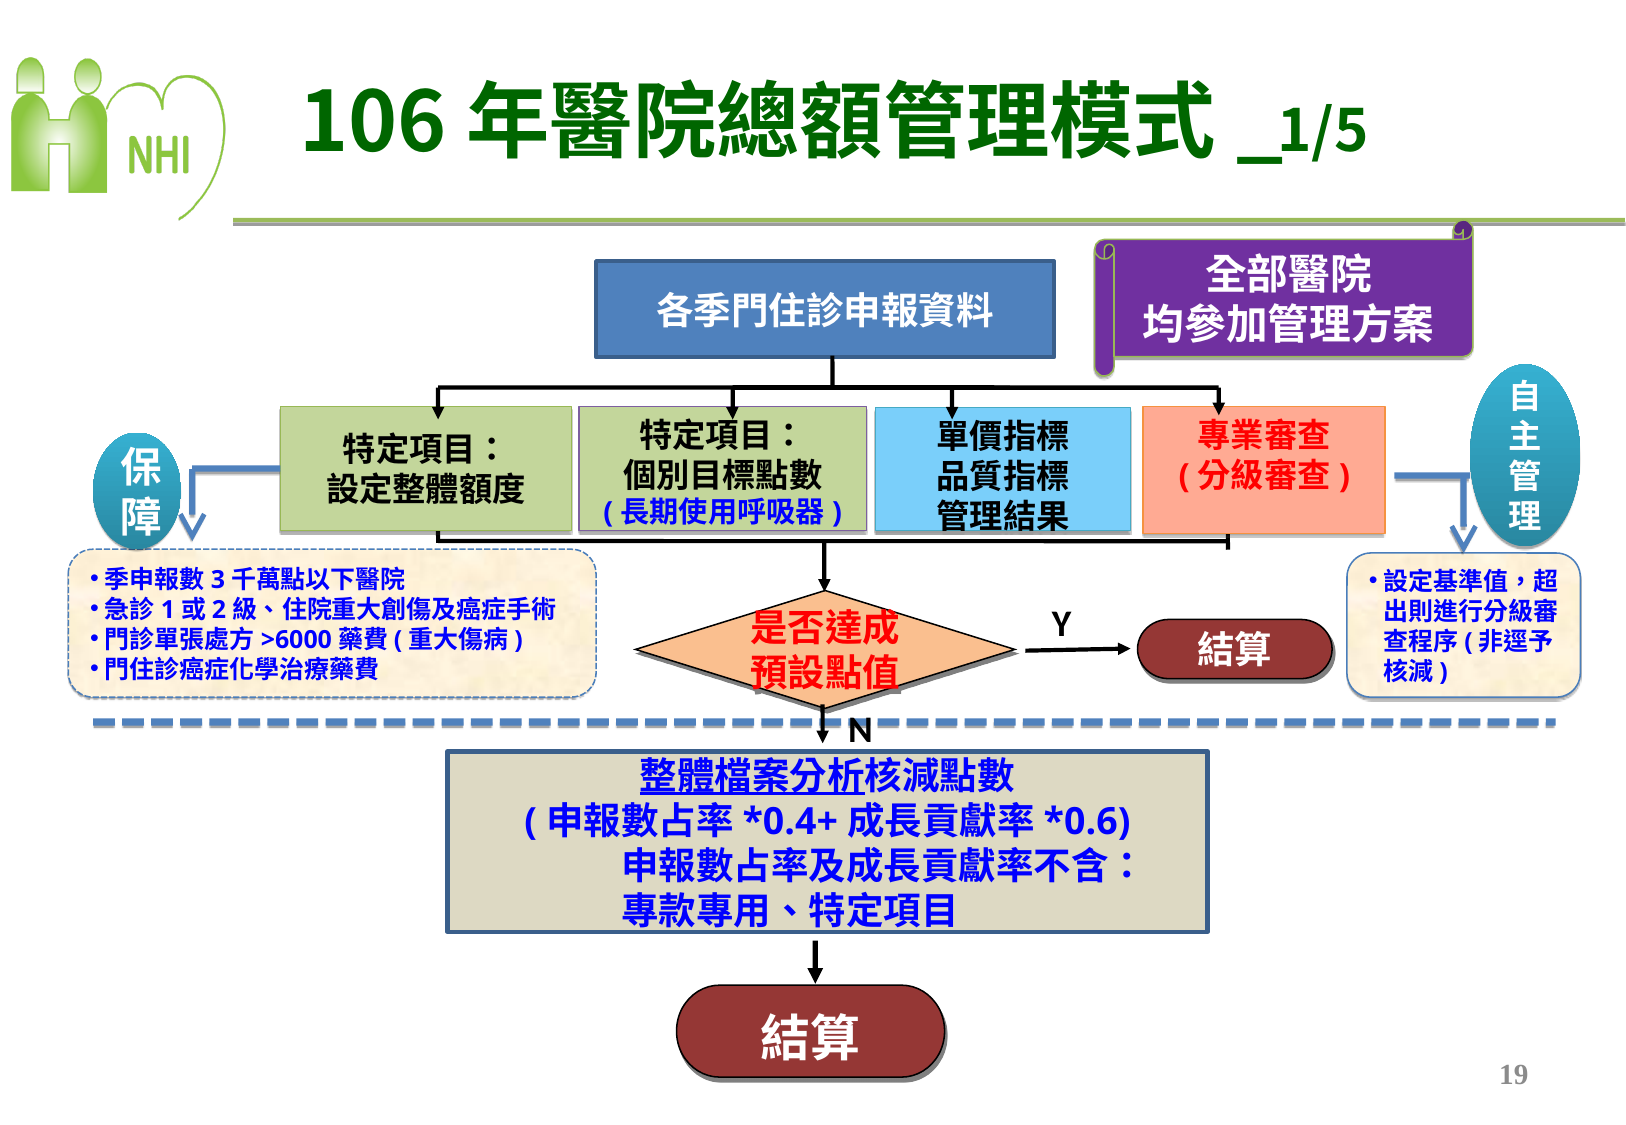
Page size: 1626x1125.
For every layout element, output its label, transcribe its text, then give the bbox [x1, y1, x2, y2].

text_box 各季門住診申報資料 [596, 261, 1054, 357]
text_box Y [1037, 591, 1153, 634]
text_box N [854, 726, 867, 742]
text_box 保障 [93, 432, 182, 550]
text_box 設定基準值，超出則進行分級審查程序(非逕予核減) [1346, 552, 1581, 698]
text_box 特定項目： 個別目標點數 (長期使用呼吸器) [579, 406, 867, 530]
text_box 全部醫院 均參加管理方案 [1094, 232, 1473, 377]
text_box 整體檔案分析核減點數 (申報數占率*0.4+成長貢獻率*0.6) 申報數占率及成長貢獻率不含： 專款專用、特定項目 [447, 751, 1208, 932]
text_box 專業審查 (分級審查) [1143, 407, 1385, 534]
slide_number <編號> [1164, 1042, 1544, 1103]
text_box 是否達成 預設點值 [635, 590, 1015, 709]
text_box 結算 [676, 985, 945, 1078]
text_box N [833, 697, 953, 742]
text_box 季申報數3千萬點以下醫院 急診1或2級、住院重大創傷及癌症手術 門診單張處方>6000藥費(重大傷病) 門住診癌症化學治療藥費 [68, 549, 597, 698]
text_box 單價指標 品質指標 管理結果 [876, 408, 1131, 530]
text_box 特定項目： 設定整體額度 [280, 406, 571, 530]
title 106年醫院總額管理模式_1/5 [245, 42, 1424, 193]
text_box 自主管理 [1470, 364, 1581, 547]
picture [0, 42, 233, 233]
text_box 結算 [1137, 619, 1333, 679]
